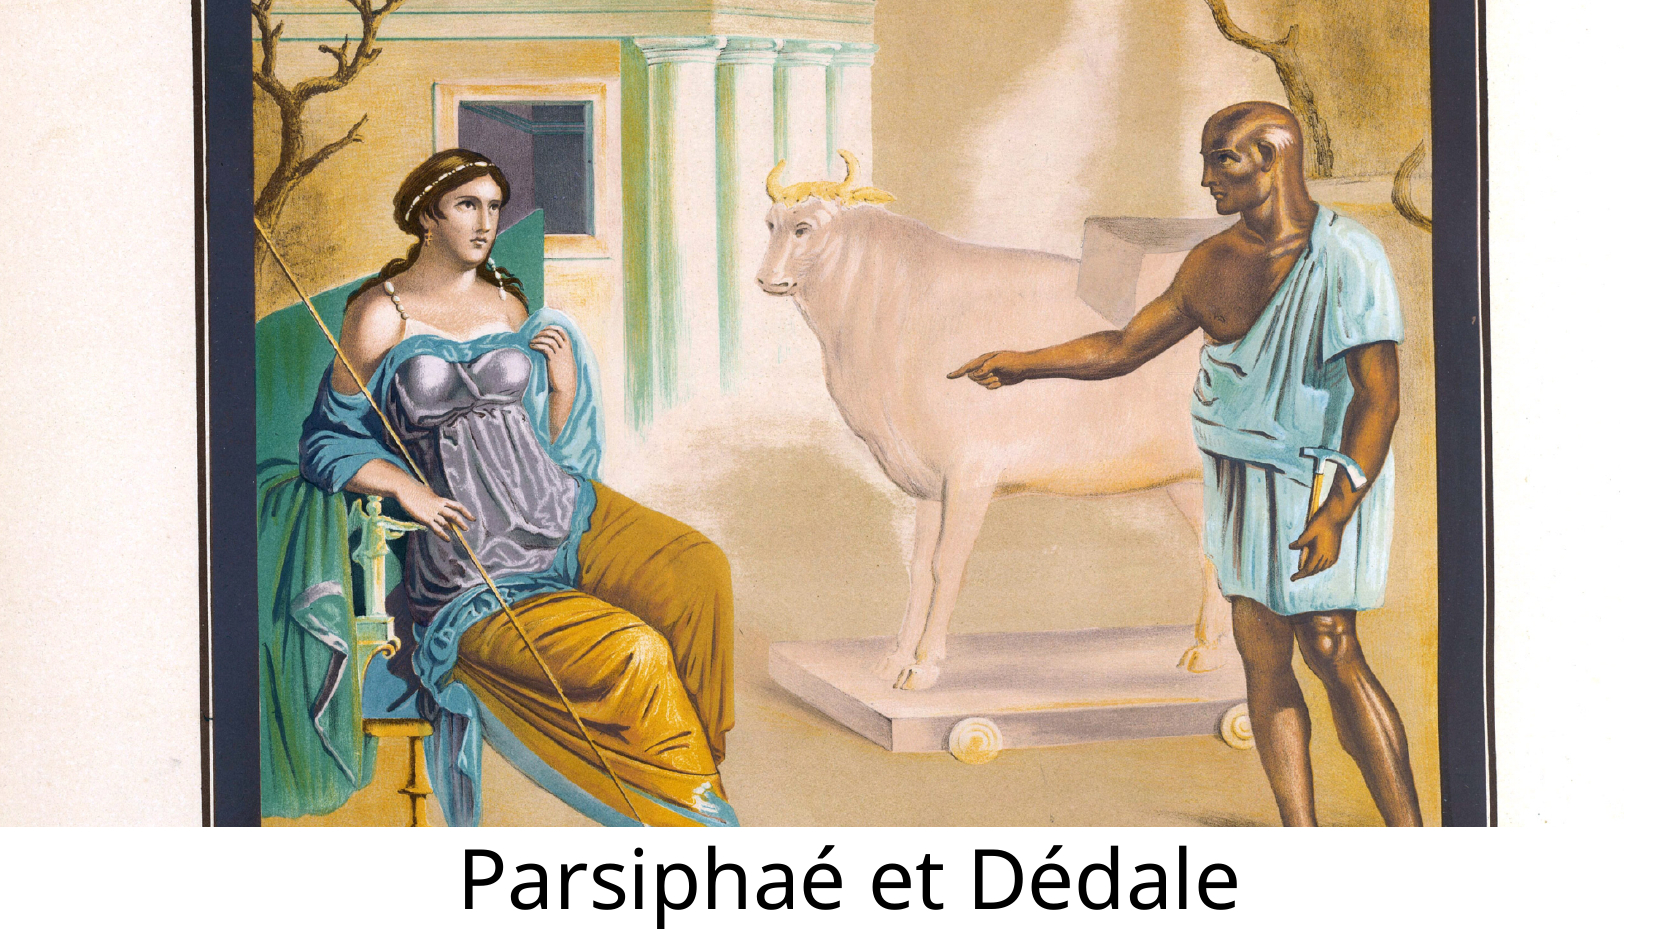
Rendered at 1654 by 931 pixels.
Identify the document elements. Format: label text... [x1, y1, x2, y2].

picture [0, 0, 1624, 827]
text_box Parsiphaé et Dédale [442, 813, 1654, 931]
